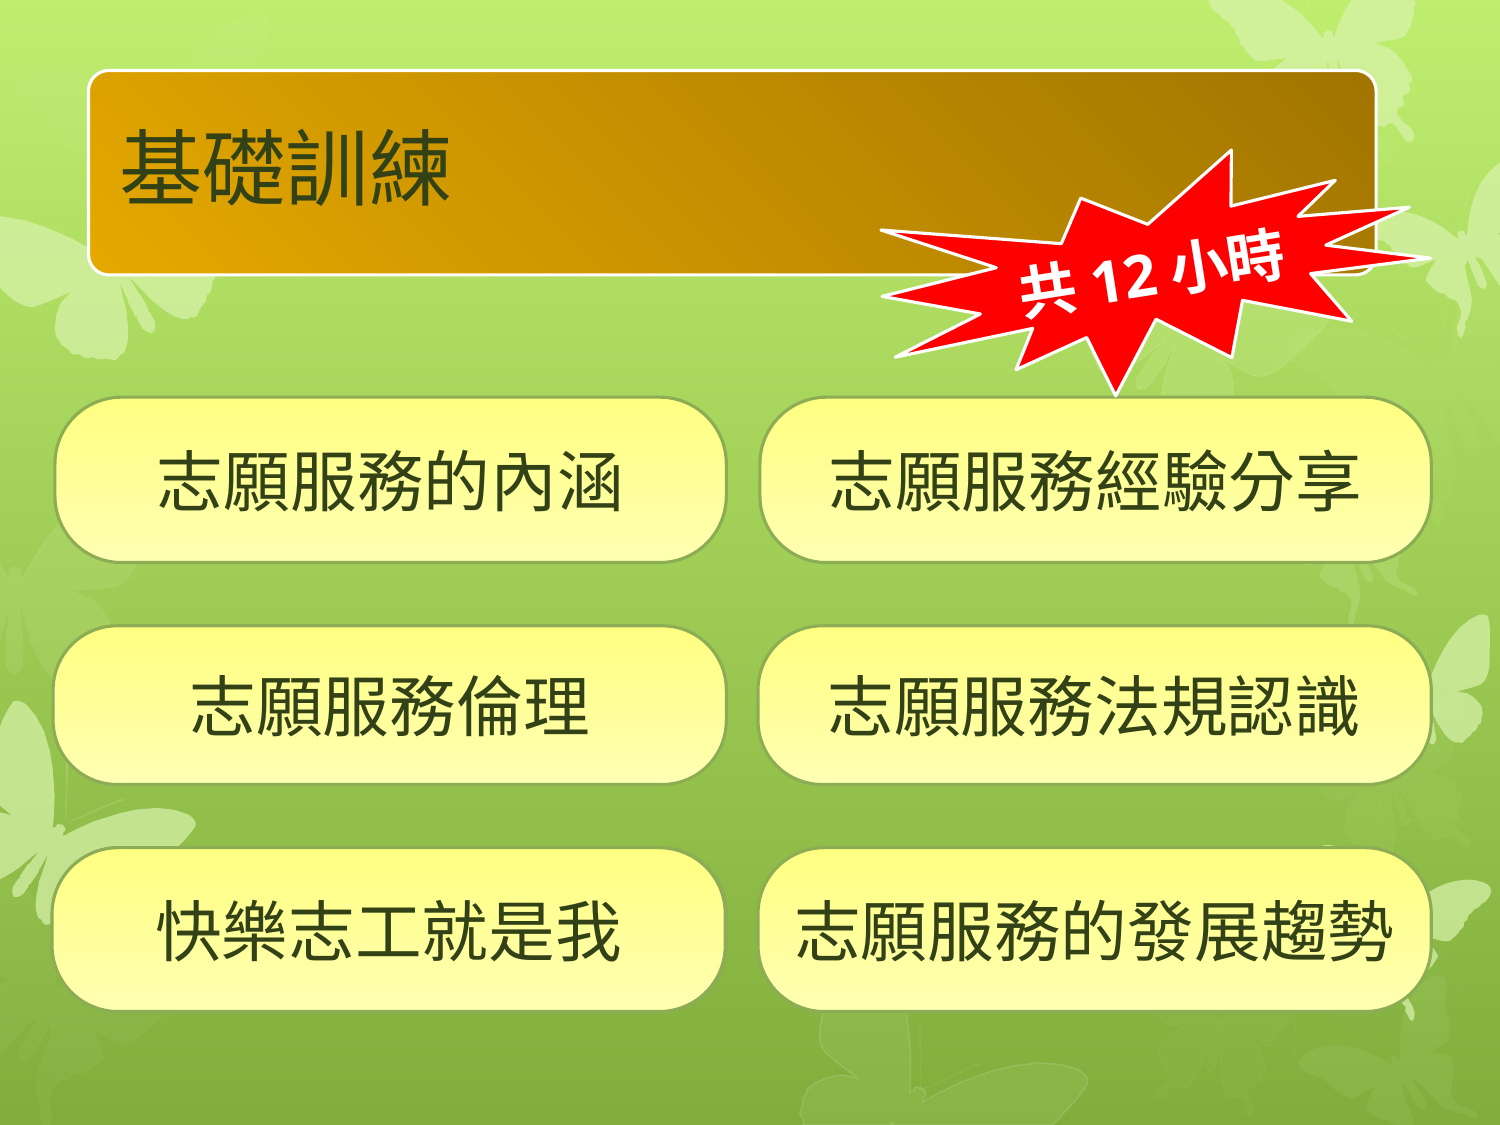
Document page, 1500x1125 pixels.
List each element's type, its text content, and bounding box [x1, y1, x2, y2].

text_box 志願服務經驗分享 [759, 397, 1432, 563]
text_box 共12小時 [880, 149, 1431, 396]
text_box 基礎訓練 [1329, 223, 1377, 251]
text_box 志願服務的內涵 [54, 397, 727, 563]
text_box 志願服務的發展趨勢 [758, 847, 1432, 1012]
text_box 志願服務倫理 [53, 625, 727, 785]
text_box 基礎訓練 [88, 70, 1377, 275]
text_box 快樂志工就是我 [52, 847, 726, 1012]
text_box 志願服務法規認識 [758, 625, 1432, 785]
text_box 基礎訓練 [1312, 266, 1373, 275]
